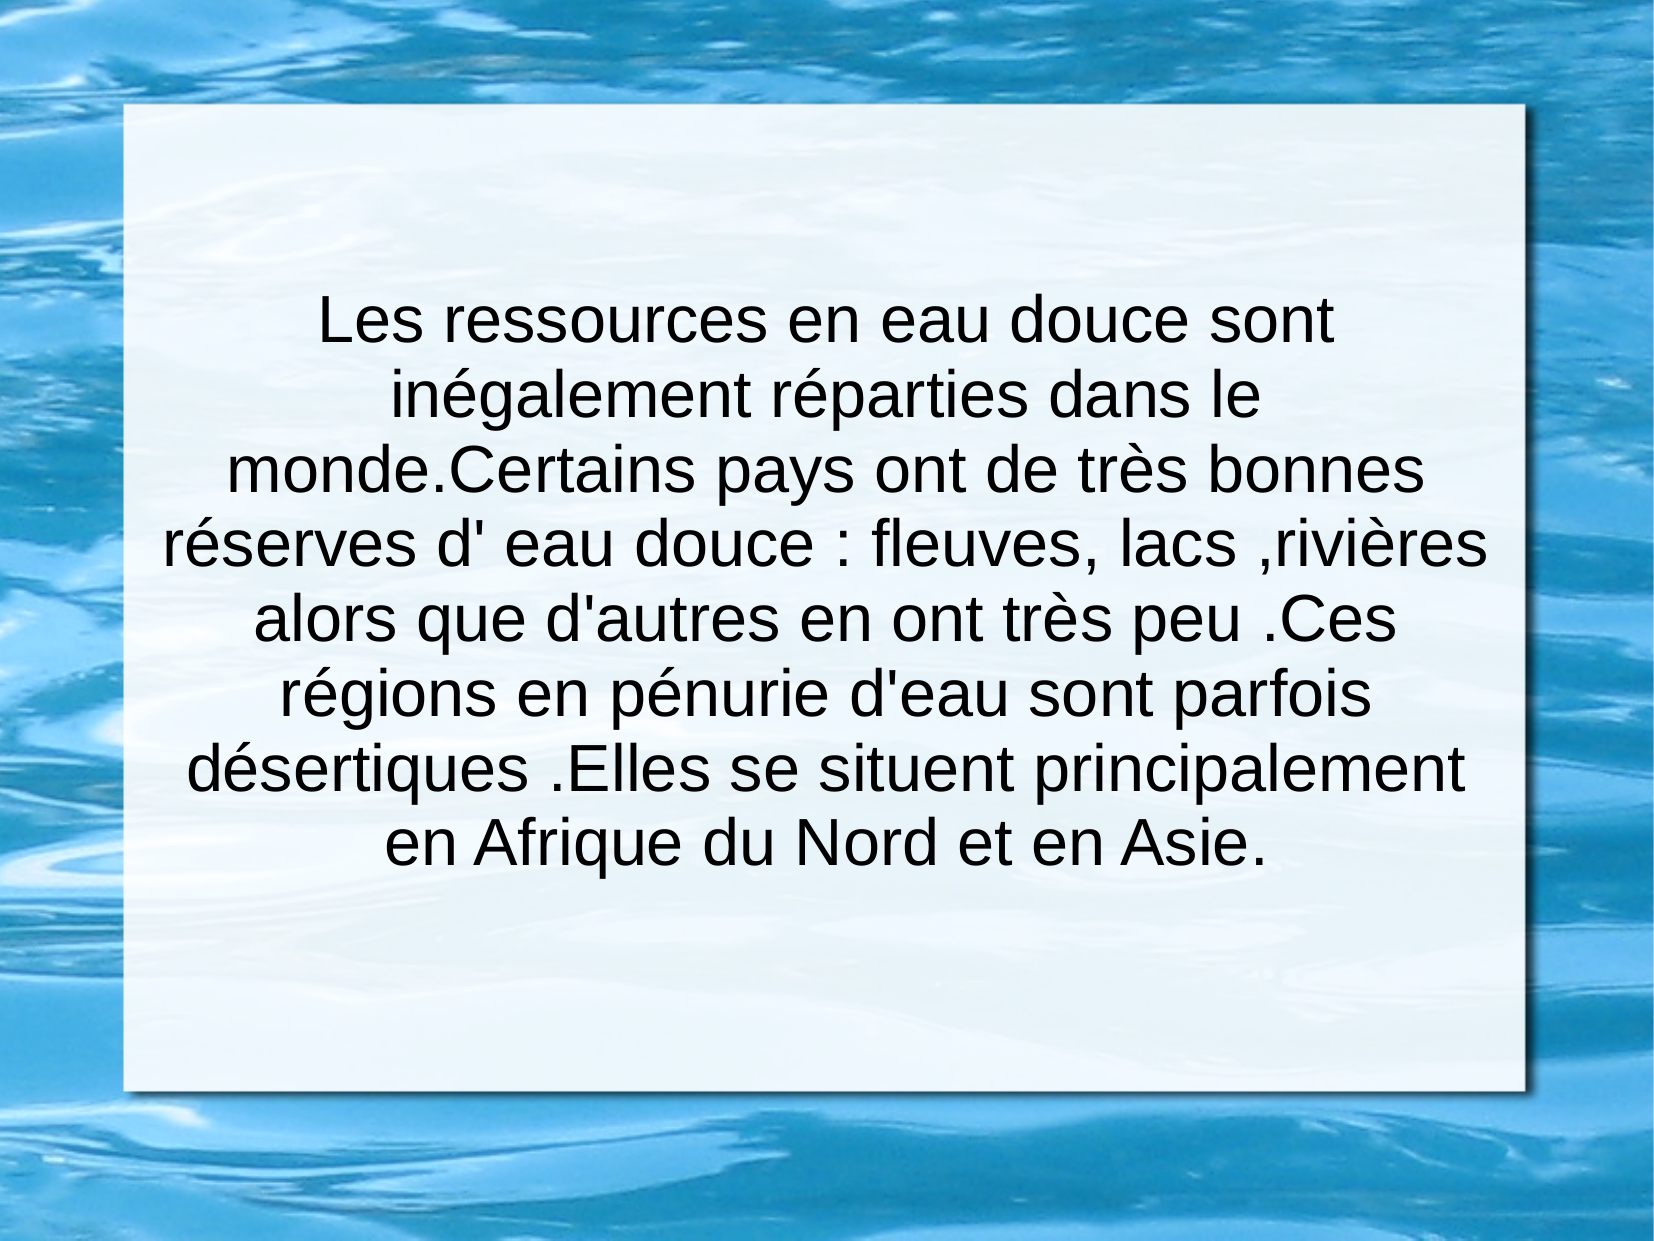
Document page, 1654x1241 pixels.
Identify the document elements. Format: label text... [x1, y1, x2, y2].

picture [0, 0, 1654, 1241]
subtitle Les ressources en eau douce sont inégalement réparties dans le monde.Certains pays ont de très bonnes réserves d' eau douce : fleuves, lacs ,rivières alors que d'autres en ont très peu .Ces régions en pénurie d'eau sont parfois désertiques .Elles se situent principalement en Afrique du Nord et en Asie. [147, 118, 1506, 1045]
